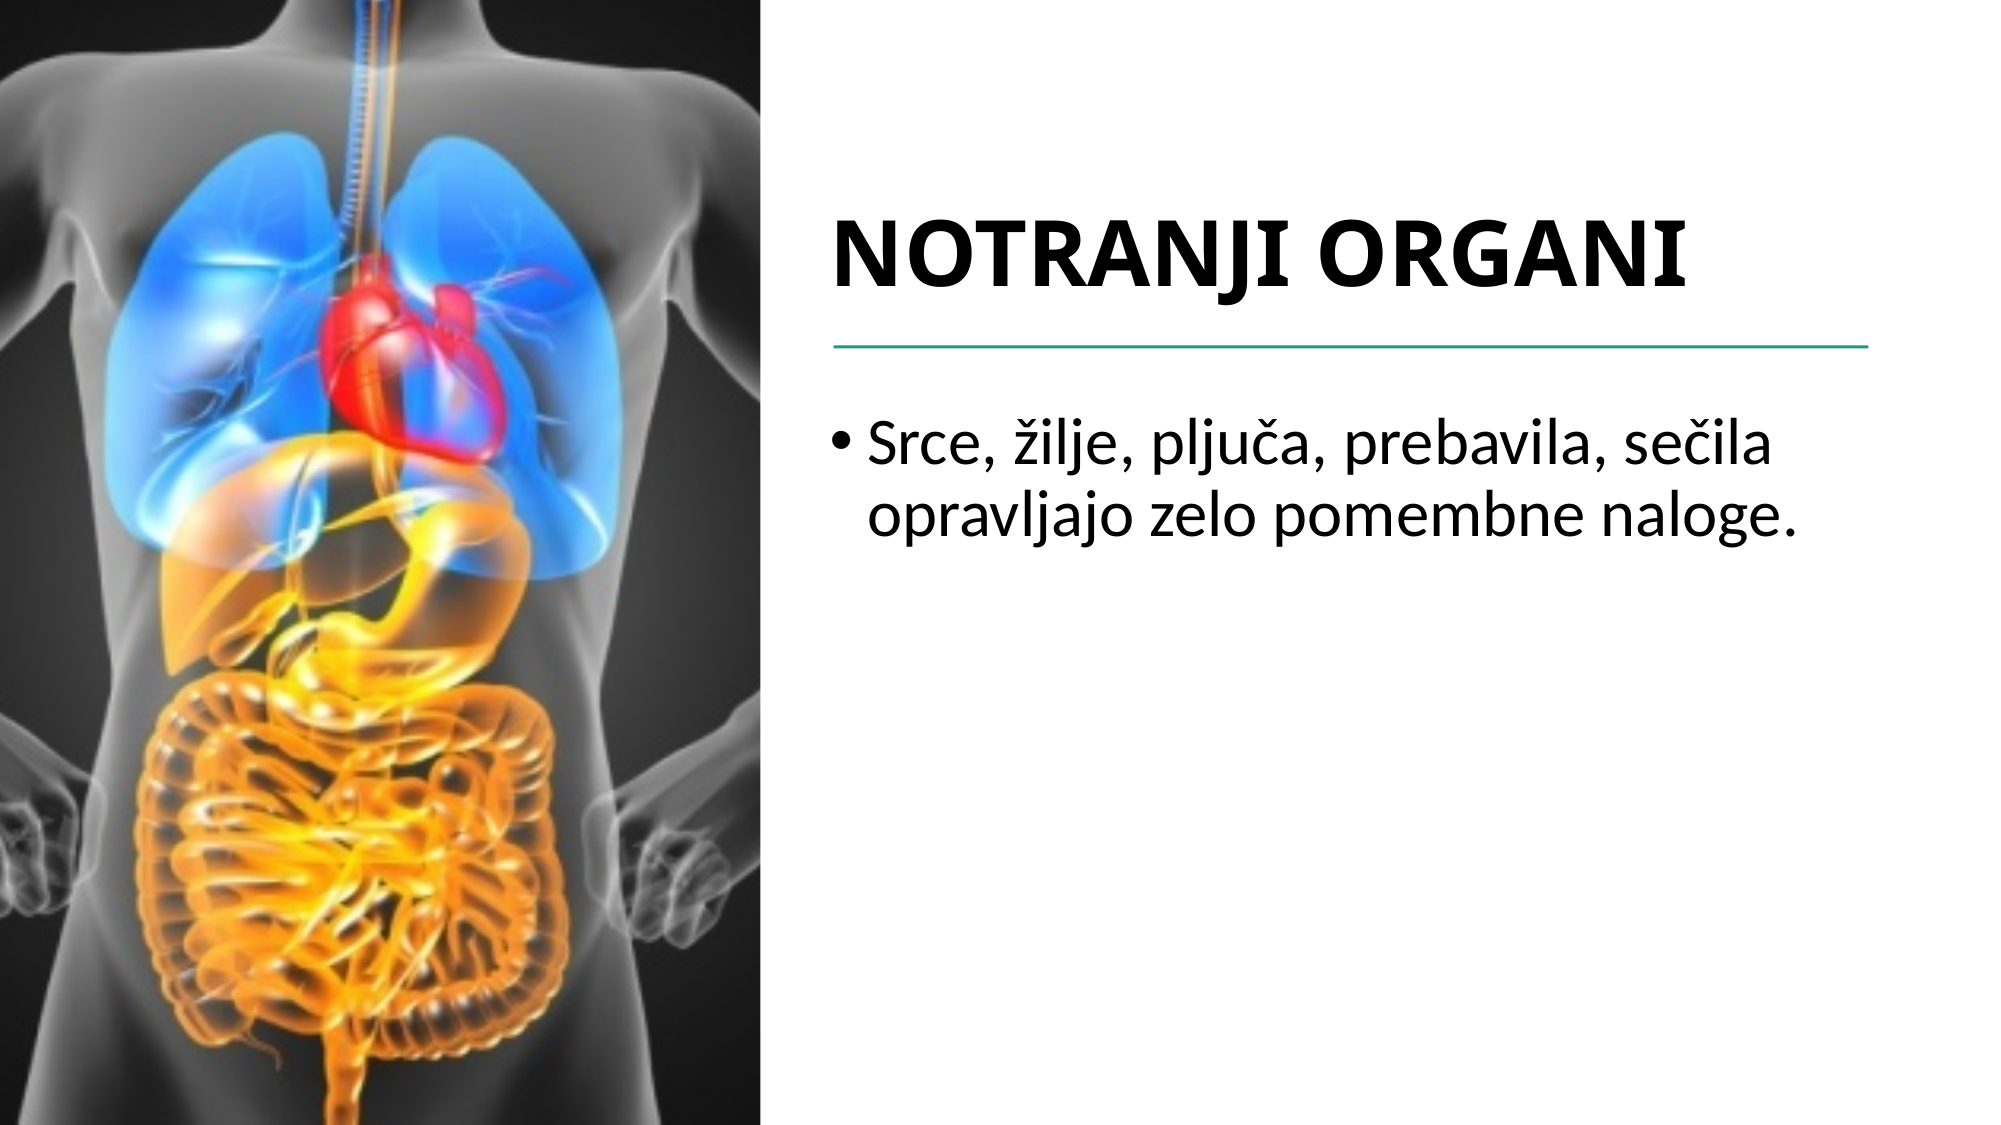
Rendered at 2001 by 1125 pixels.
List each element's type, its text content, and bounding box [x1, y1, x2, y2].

list Srce, žilje, pljuča, prebavila, sečila opravljajo zelo pomembne naloge. [814, 399, 1896, 1022]
picture [0, 0, 761, 1125]
title NOTRANJI ORGANI [814, 103, 1896, 315]
